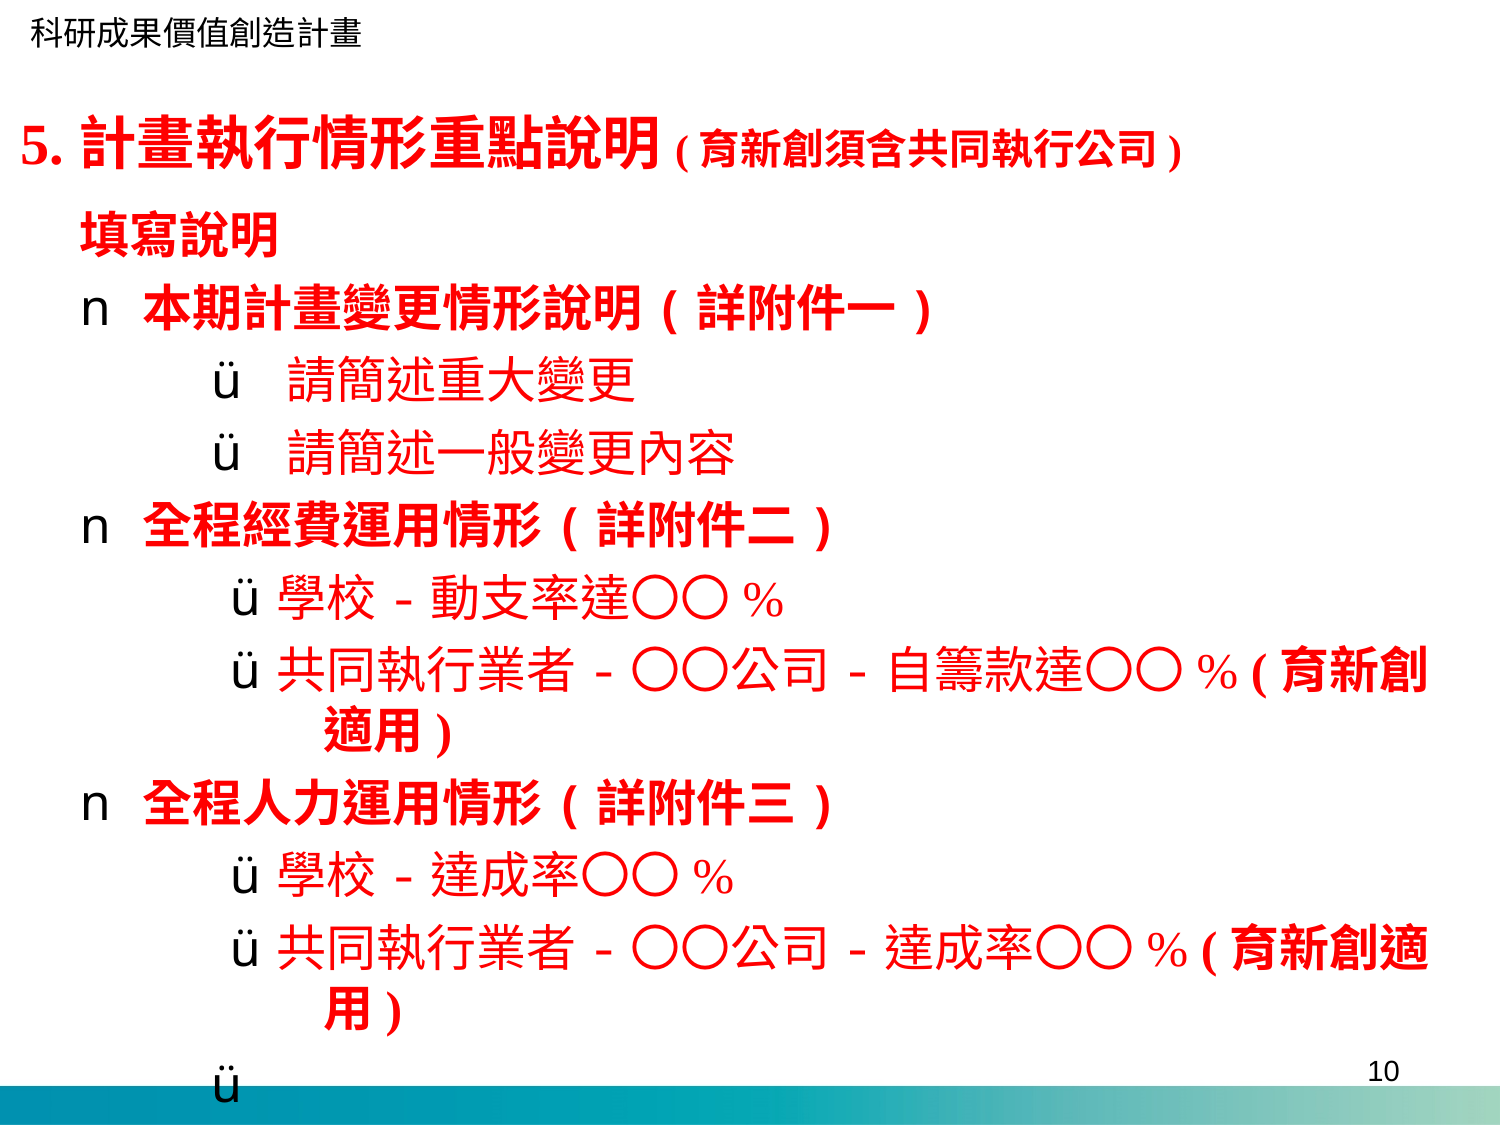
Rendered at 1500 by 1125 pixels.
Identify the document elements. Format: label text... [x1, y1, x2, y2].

text_box 9 [1352, 1044, 1500, 1123]
text_box 5.計畫執行情形重點說明(育新創須含共同執行公司) [5, 98, 1160, 185]
text_box 填寫說明 本期計畫變更情形說明(詳附件一) 請簡述重大變更 請簡述一般變更內容 全程經費運用情形(詳附件二) 學校-動支率達〇〇% 共同執行業者-〇〇公司-自籌款達〇〇% (育新創適用) 全程人力運用情形(詳附件三) 學校-達成率〇〇% 共同執行業者-〇〇公司-達成率〇〇% (育新創適用) [64, 196, 1447, 1071]
